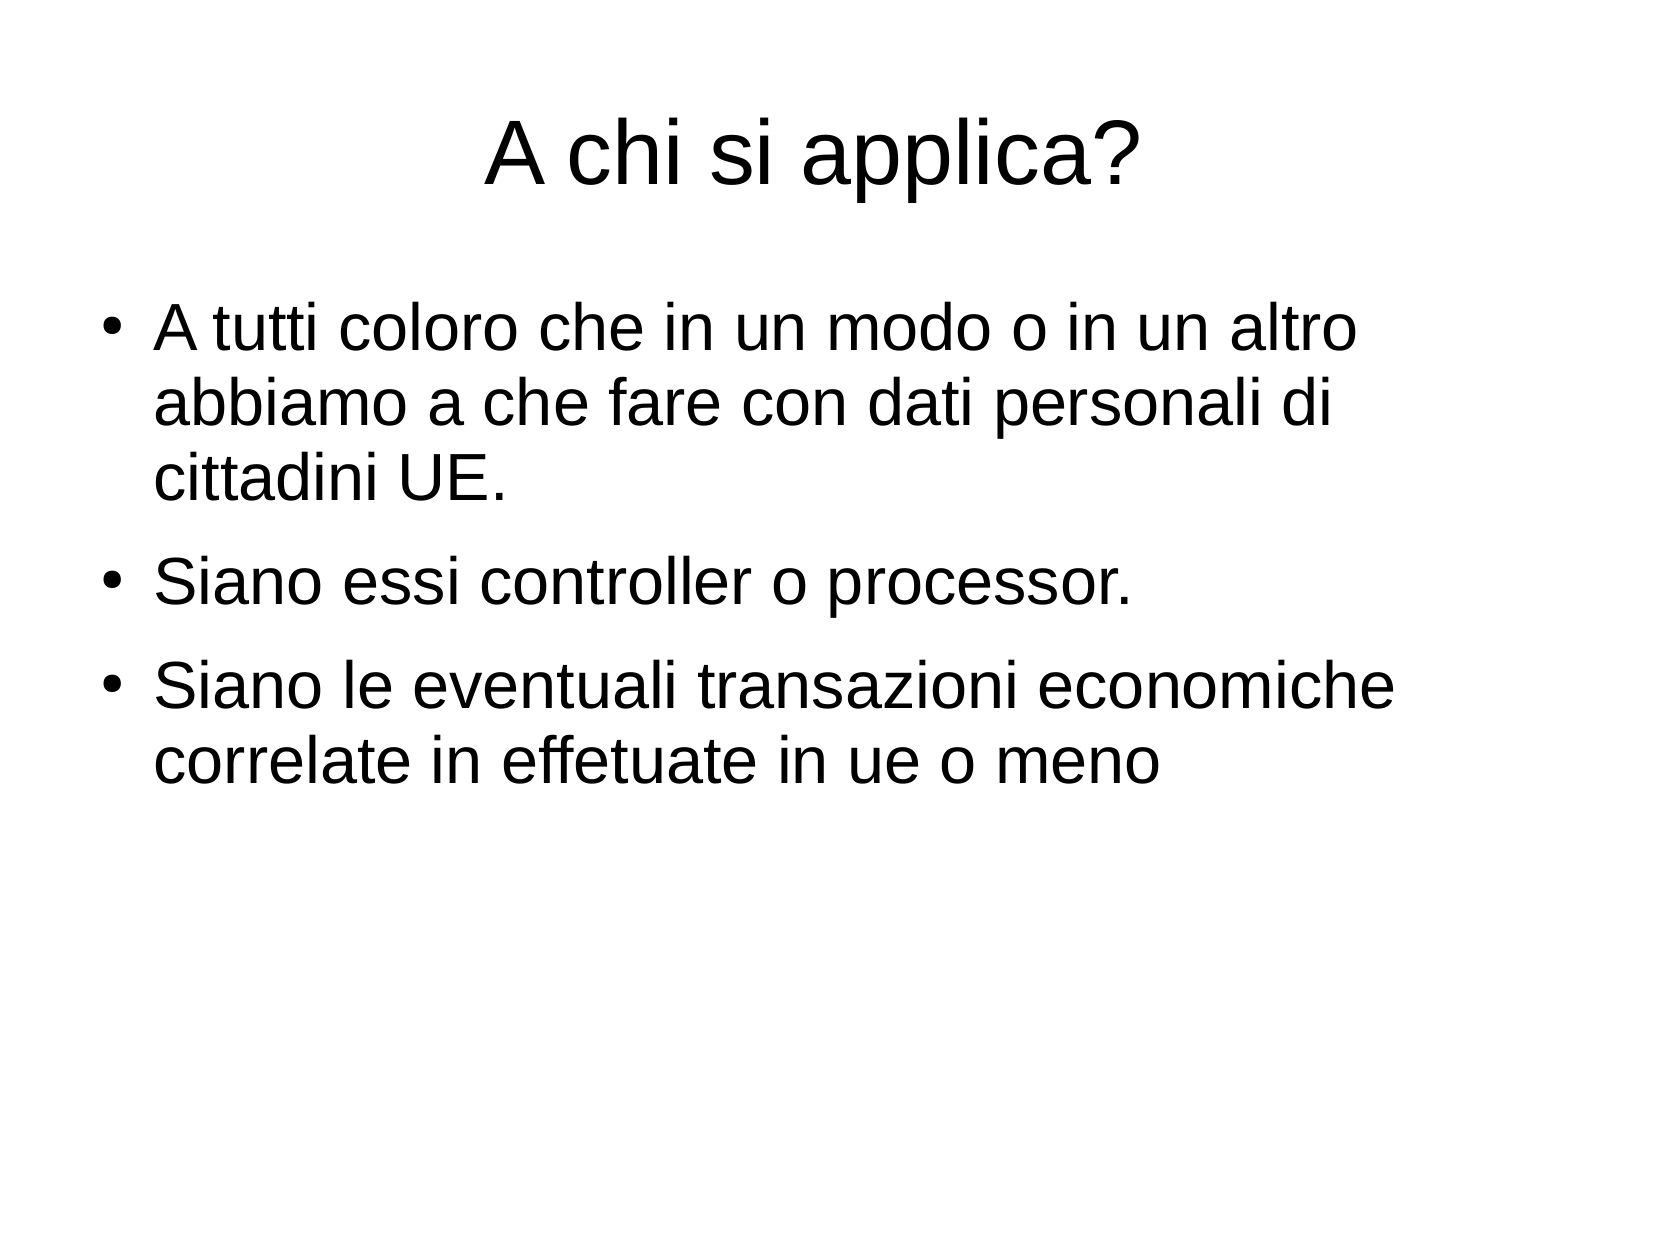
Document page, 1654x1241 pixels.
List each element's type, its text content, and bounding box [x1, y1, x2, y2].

list A tutti coloro che in un modo o in un altro abbiamo a che fare con dati personali di cittadini UE. Siano essi controller o processor. Siano le eventuali transazioni economiche correlate in effetuate in ue o meno [82, 290, 1571, 1010]
title A chi si applica? [82, 49, 1571, 257]
